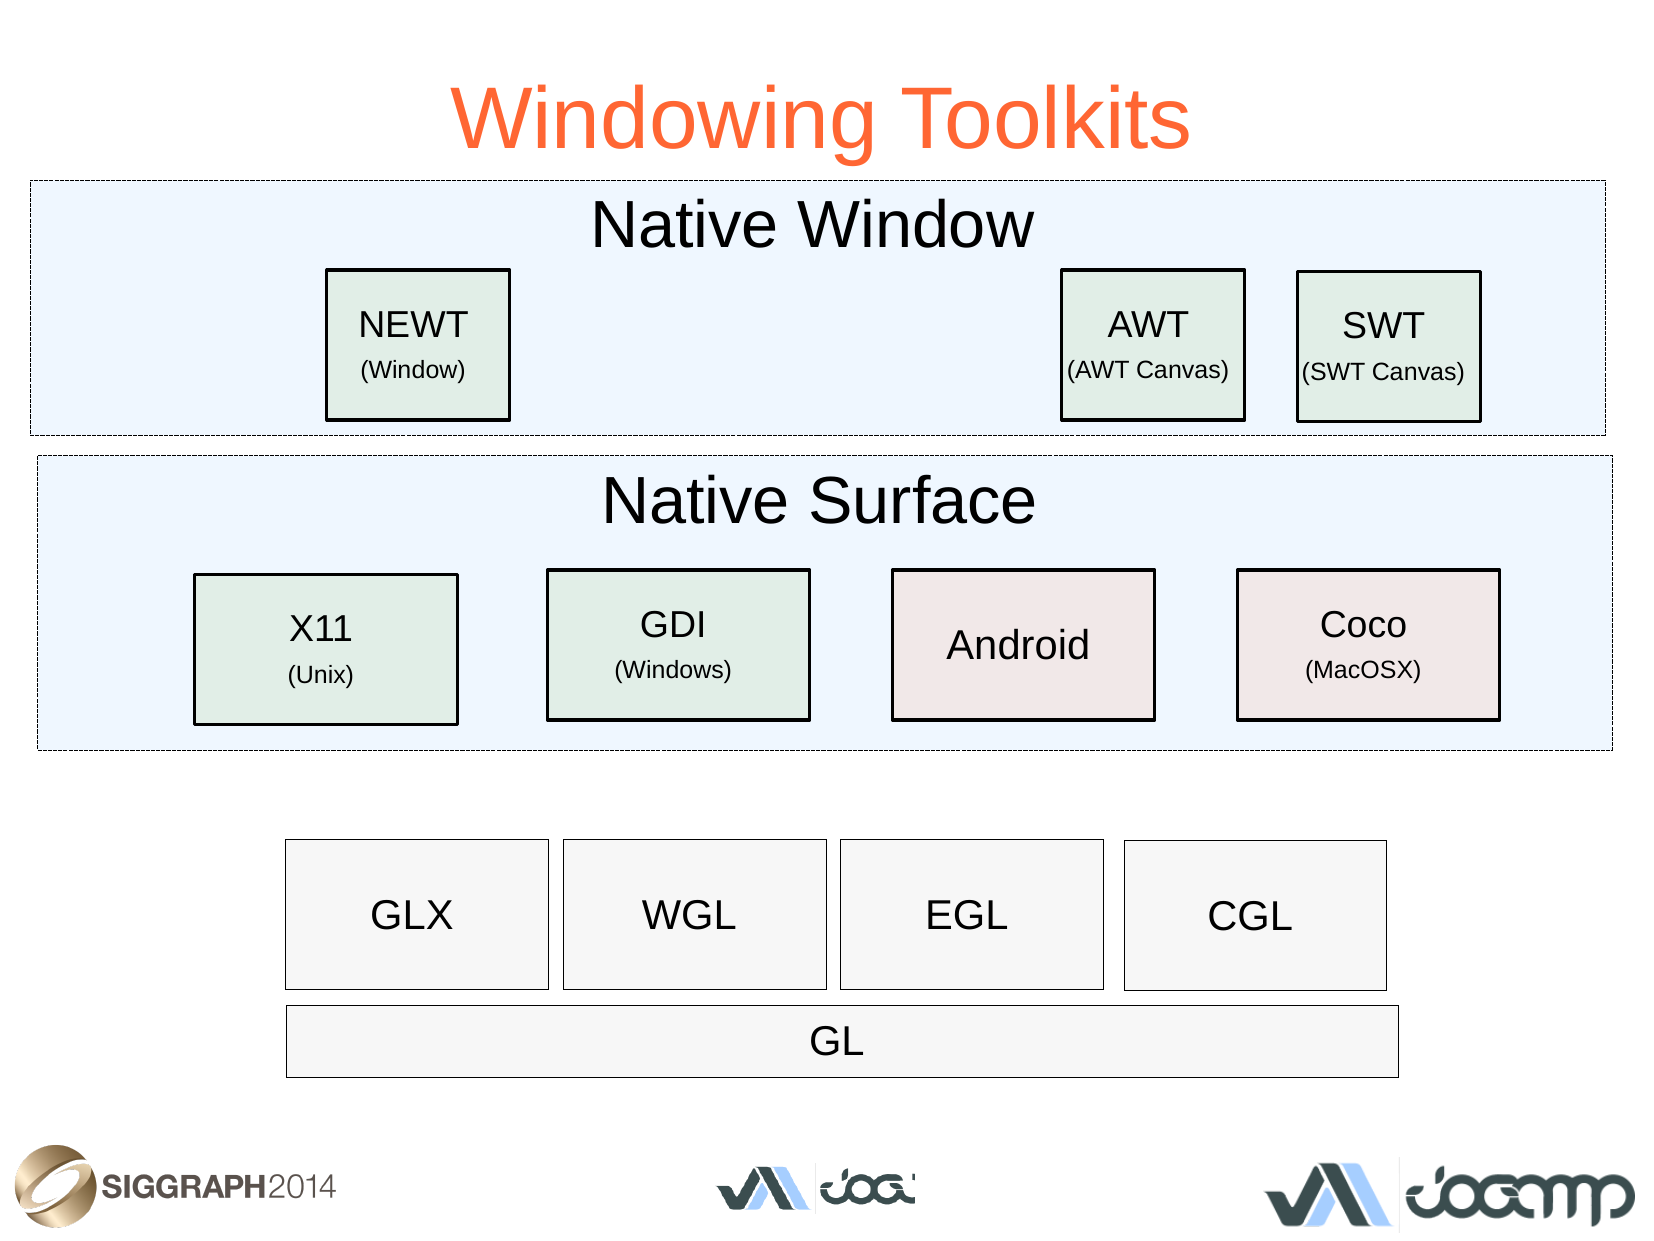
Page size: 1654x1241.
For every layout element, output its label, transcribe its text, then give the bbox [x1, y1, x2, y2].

text_box X11 (Unix) [194, 574, 458, 725]
text_box GL [286, 1005, 1399, 1078]
text_box GDI (Windows) [547, 570, 810, 721]
picture [1262, 1157, 1635, 1233]
text_box Native Surface [37, 455, 1613, 751]
picture [714, 1163, 916, 1214]
text_box EGL [840, 839, 1104, 990]
text_box GLX [285, 839, 549, 990]
text_box Coco (MacOSX) [1237, 570, 1500, 721]
text_box WGL [563, 839, 827, 990]
picture [7, 1133, 343, 1239]
text_box Android [892, 570, 1155, 721]
text_box AWT (AWT Canvas) [1061, 270, 1245, 421]
text_box SWT (SWT Canvas) [1297, 271, 1481, 422]
title Windowing Toolkits [68, 56, 1576, 181]
text_box Native Window [30, 180, 1606, 436]
text_box NEWT (Window) [326, 270, 510, 421]
text_box CGL [1124, 840, 1387, 991]
